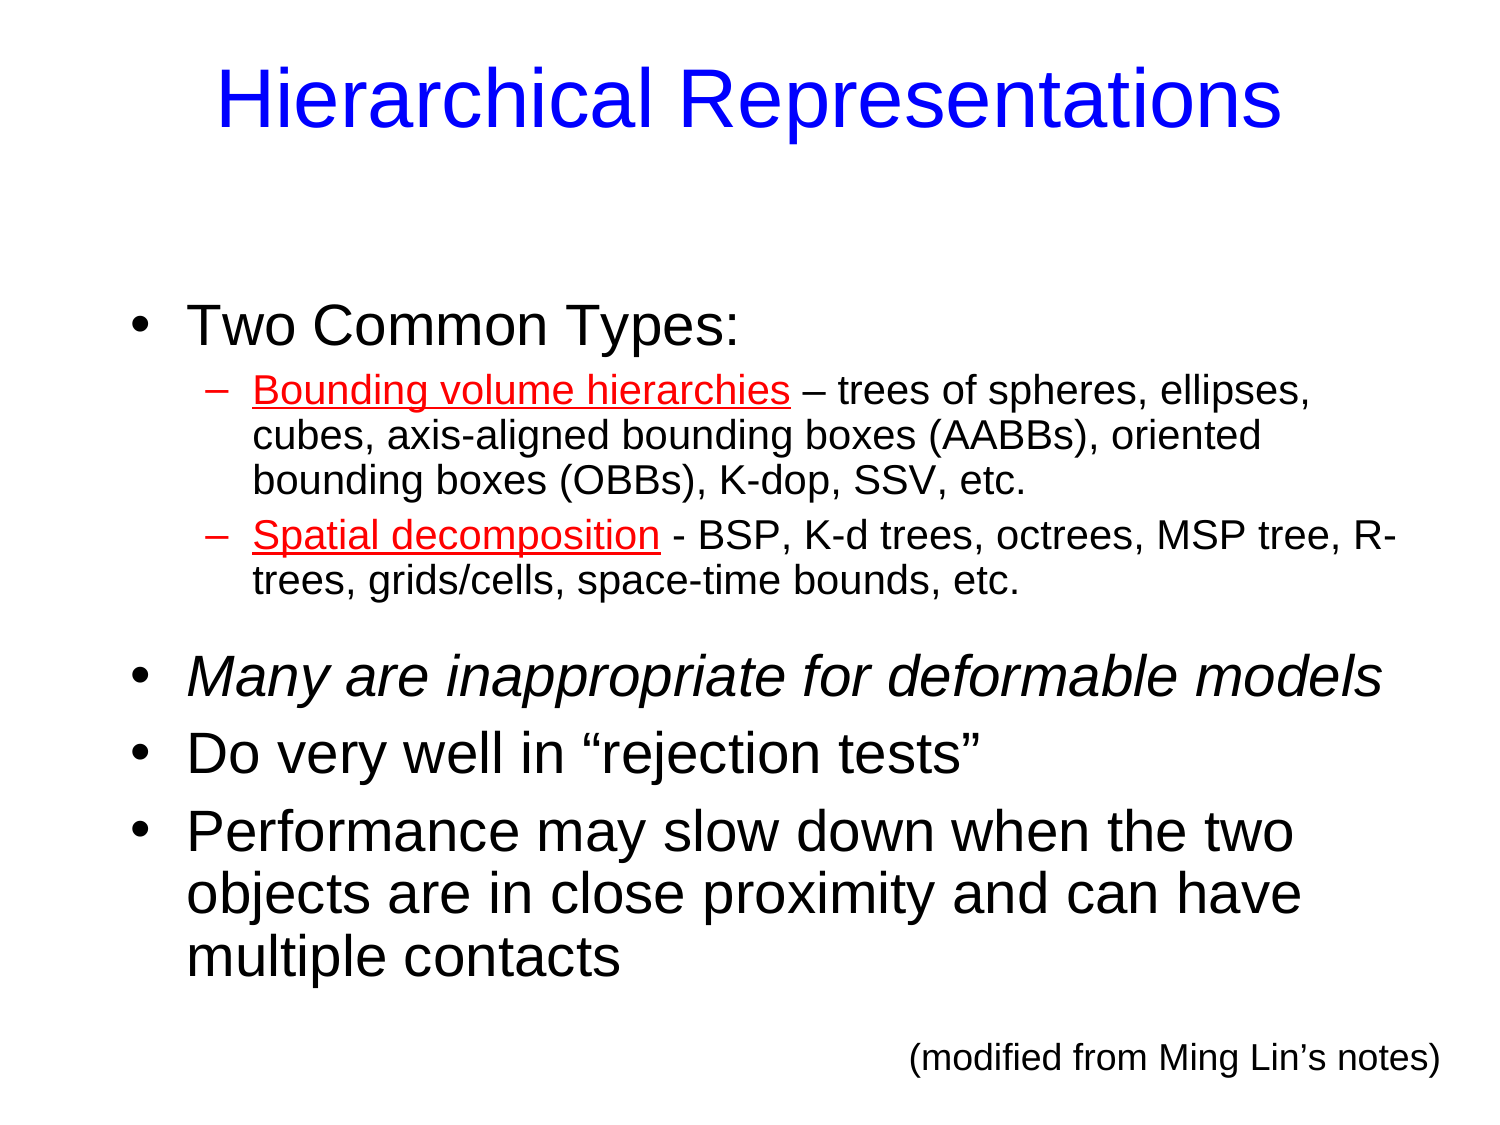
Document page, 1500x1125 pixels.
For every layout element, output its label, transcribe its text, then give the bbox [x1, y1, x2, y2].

text_box (modified from Ming Lin’s notes) [887, 1024, 1463, 1086]
title Hierarchical Representations [75, 0, 1426, 188]
list Two Common Types: Bounding volume hierarchies – trees of spheres, ellipses, cubes, axis-aligned bounding boxes (AABBs), oriented bounding boxes (OBBs), K-dop, SSV, etc. Spatial decomposition - BSP, K-d trees, octrees, MSP tree, R-trees, grids/cells, space-time bounds, etc. Many are inappropriate for deformable models Do very well in “rejection tests” Performance may slow down when the two objects are in close proximity and can have multiple contacts [115, 287, 1429, 998]
